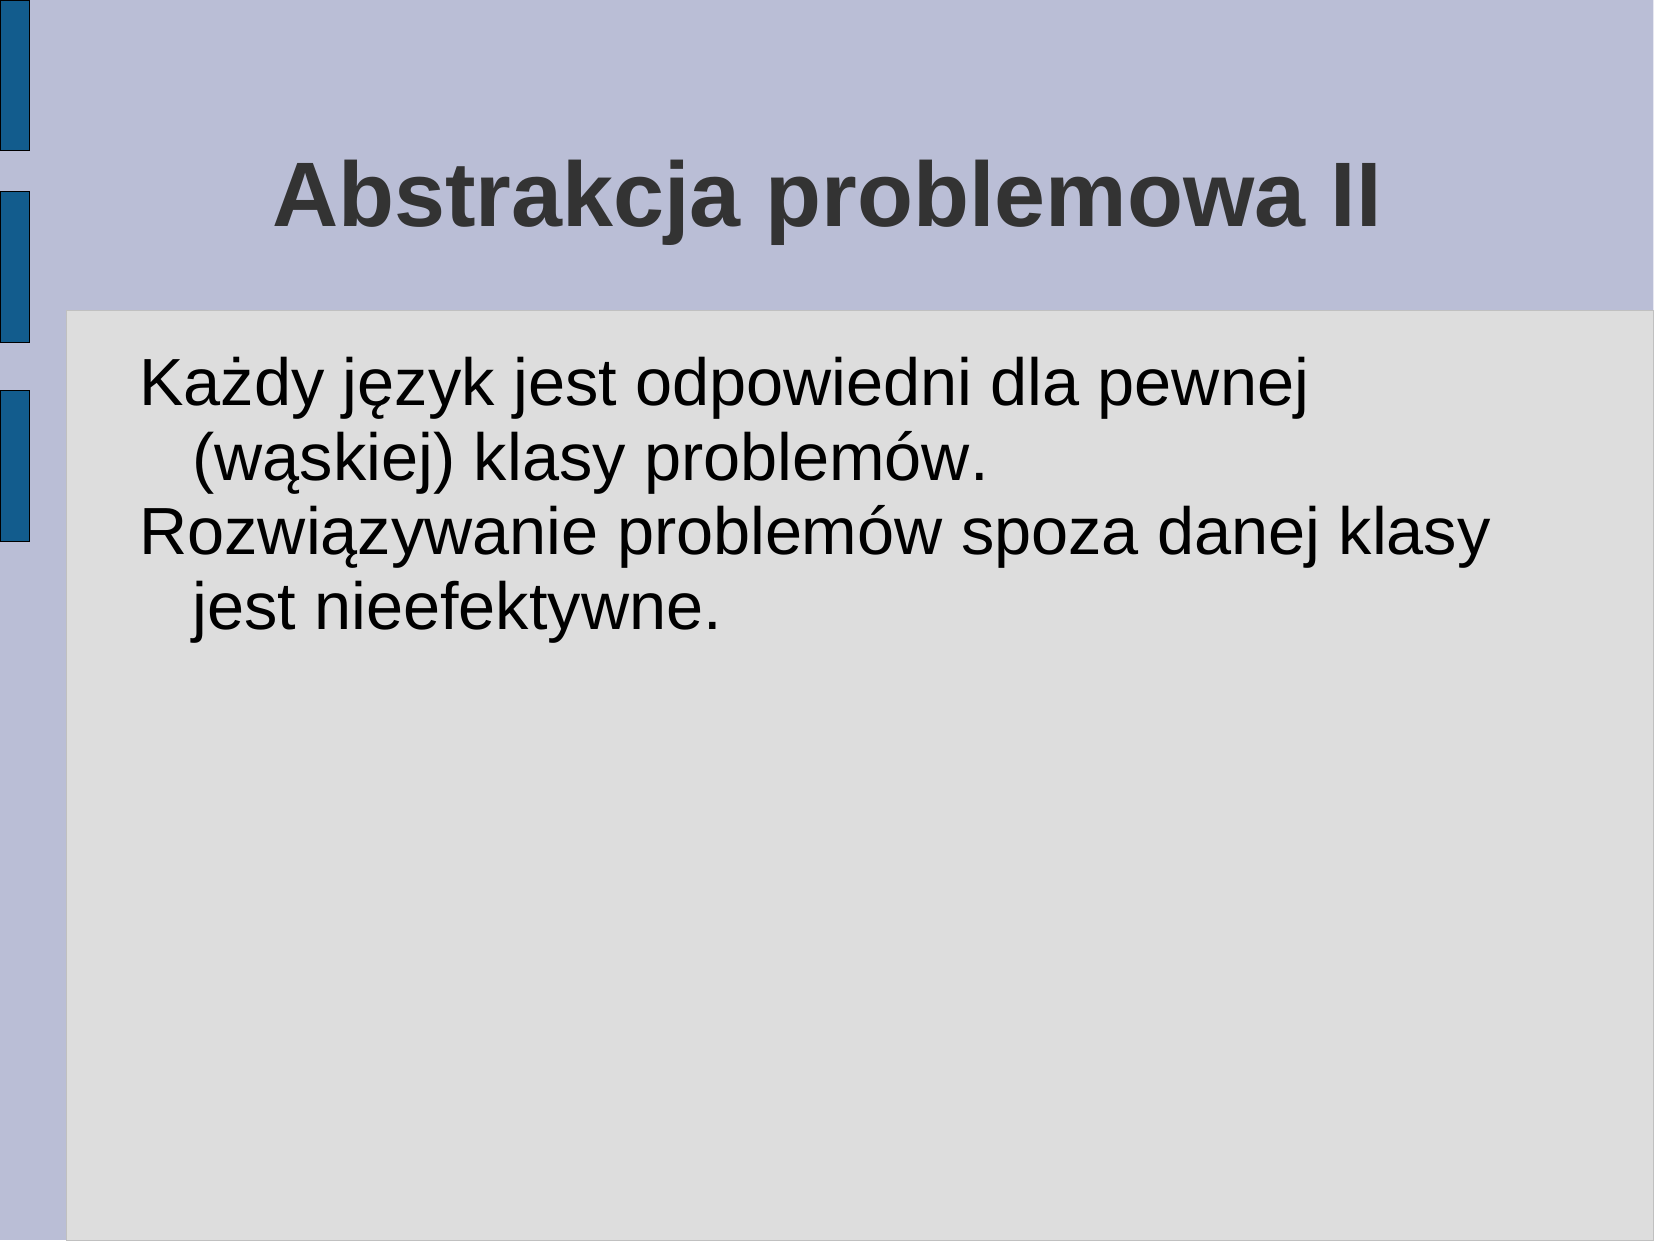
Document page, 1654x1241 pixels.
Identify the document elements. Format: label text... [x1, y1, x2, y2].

title Abstrakcja problemowa II [121, 98, 1534, 291]
list Każdy język jest odpowiedni dla pewnej (wąskiej) klasy problemów. Rozwiązywanie problemów spoza danej klasy jest nieefektywne. [121, 344, 1534, 1112]
